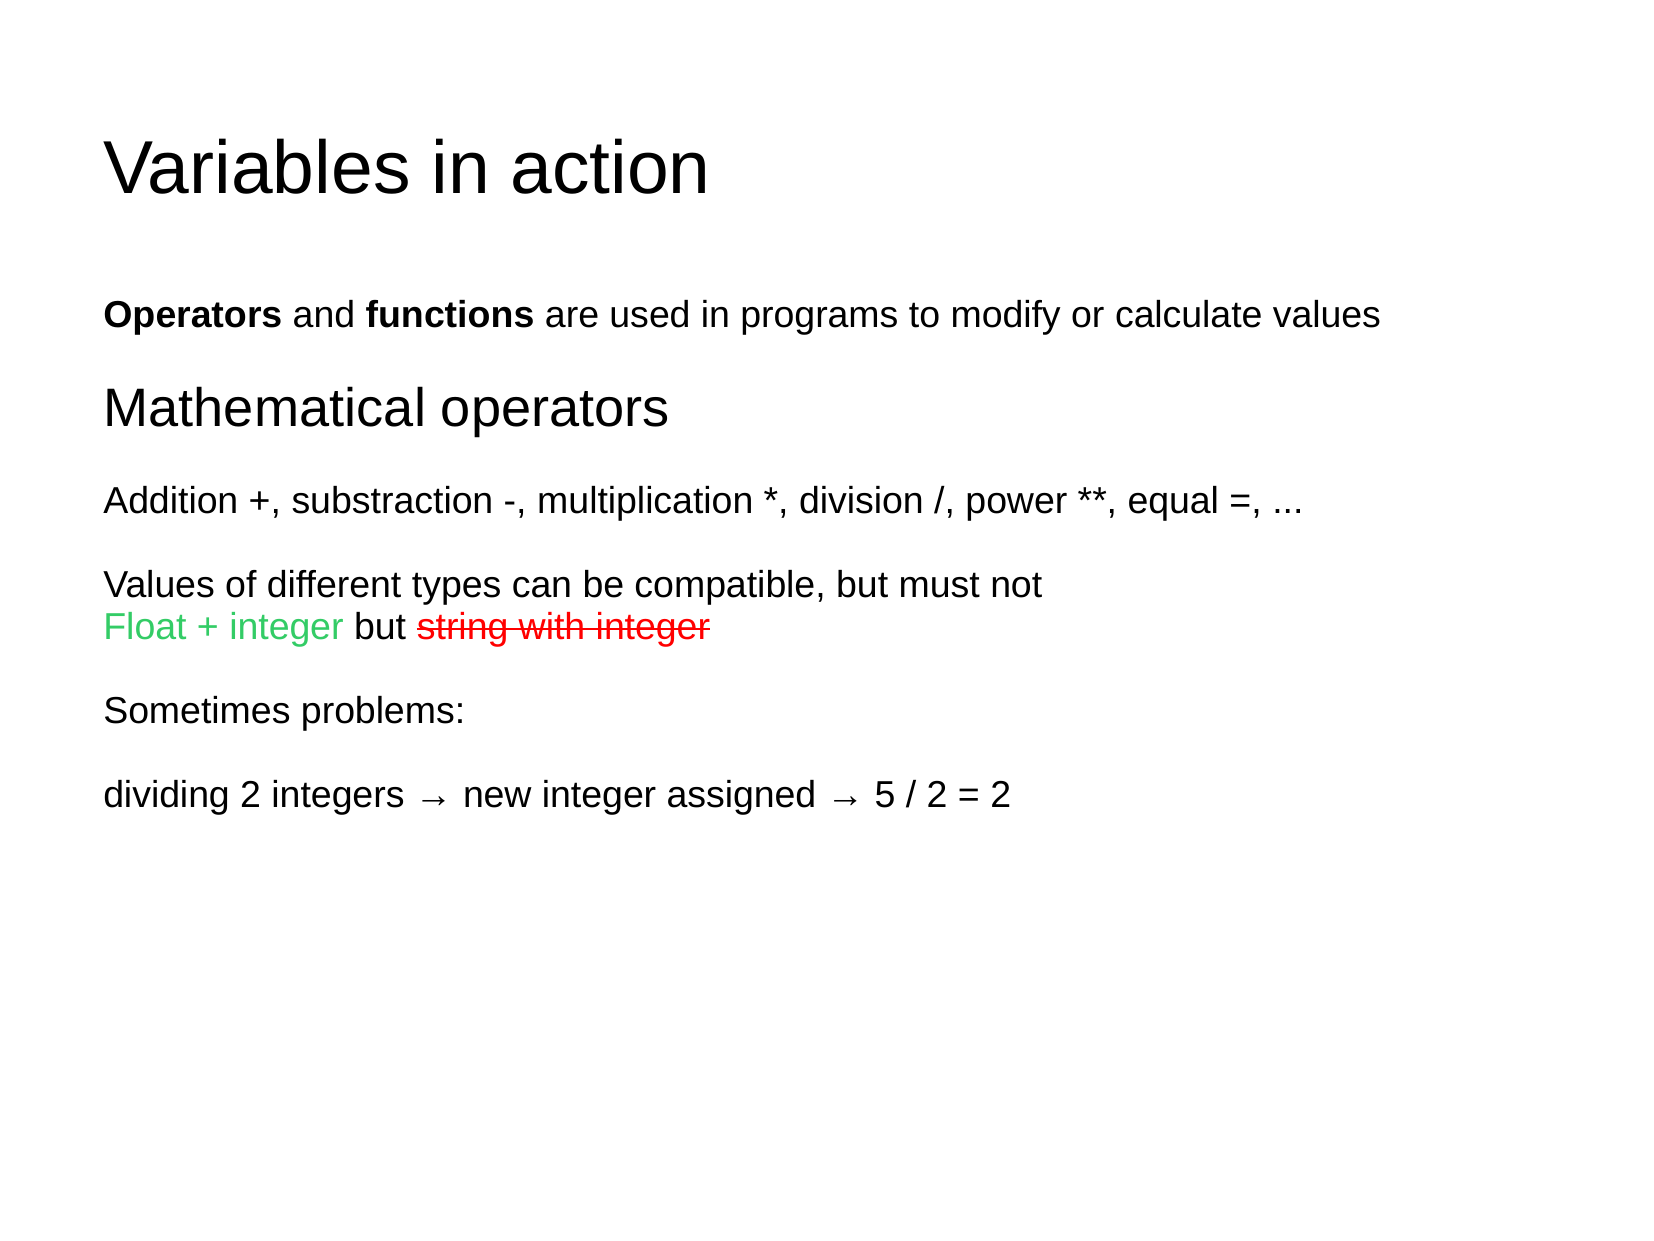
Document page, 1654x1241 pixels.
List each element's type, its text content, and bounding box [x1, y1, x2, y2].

text_box Variables in action Operators and functions are used in programs to modify or calculate values Mathematical operators Addition +, substraction -, multiplication *, division /, power **, equal =, ... Values of different types can be compatible, but must not Float + integer but string with integer Sometimes problems: dividing 2 integers → new integer assigned → 5 / 2 = 2 [88, 118, 1565, 926]
